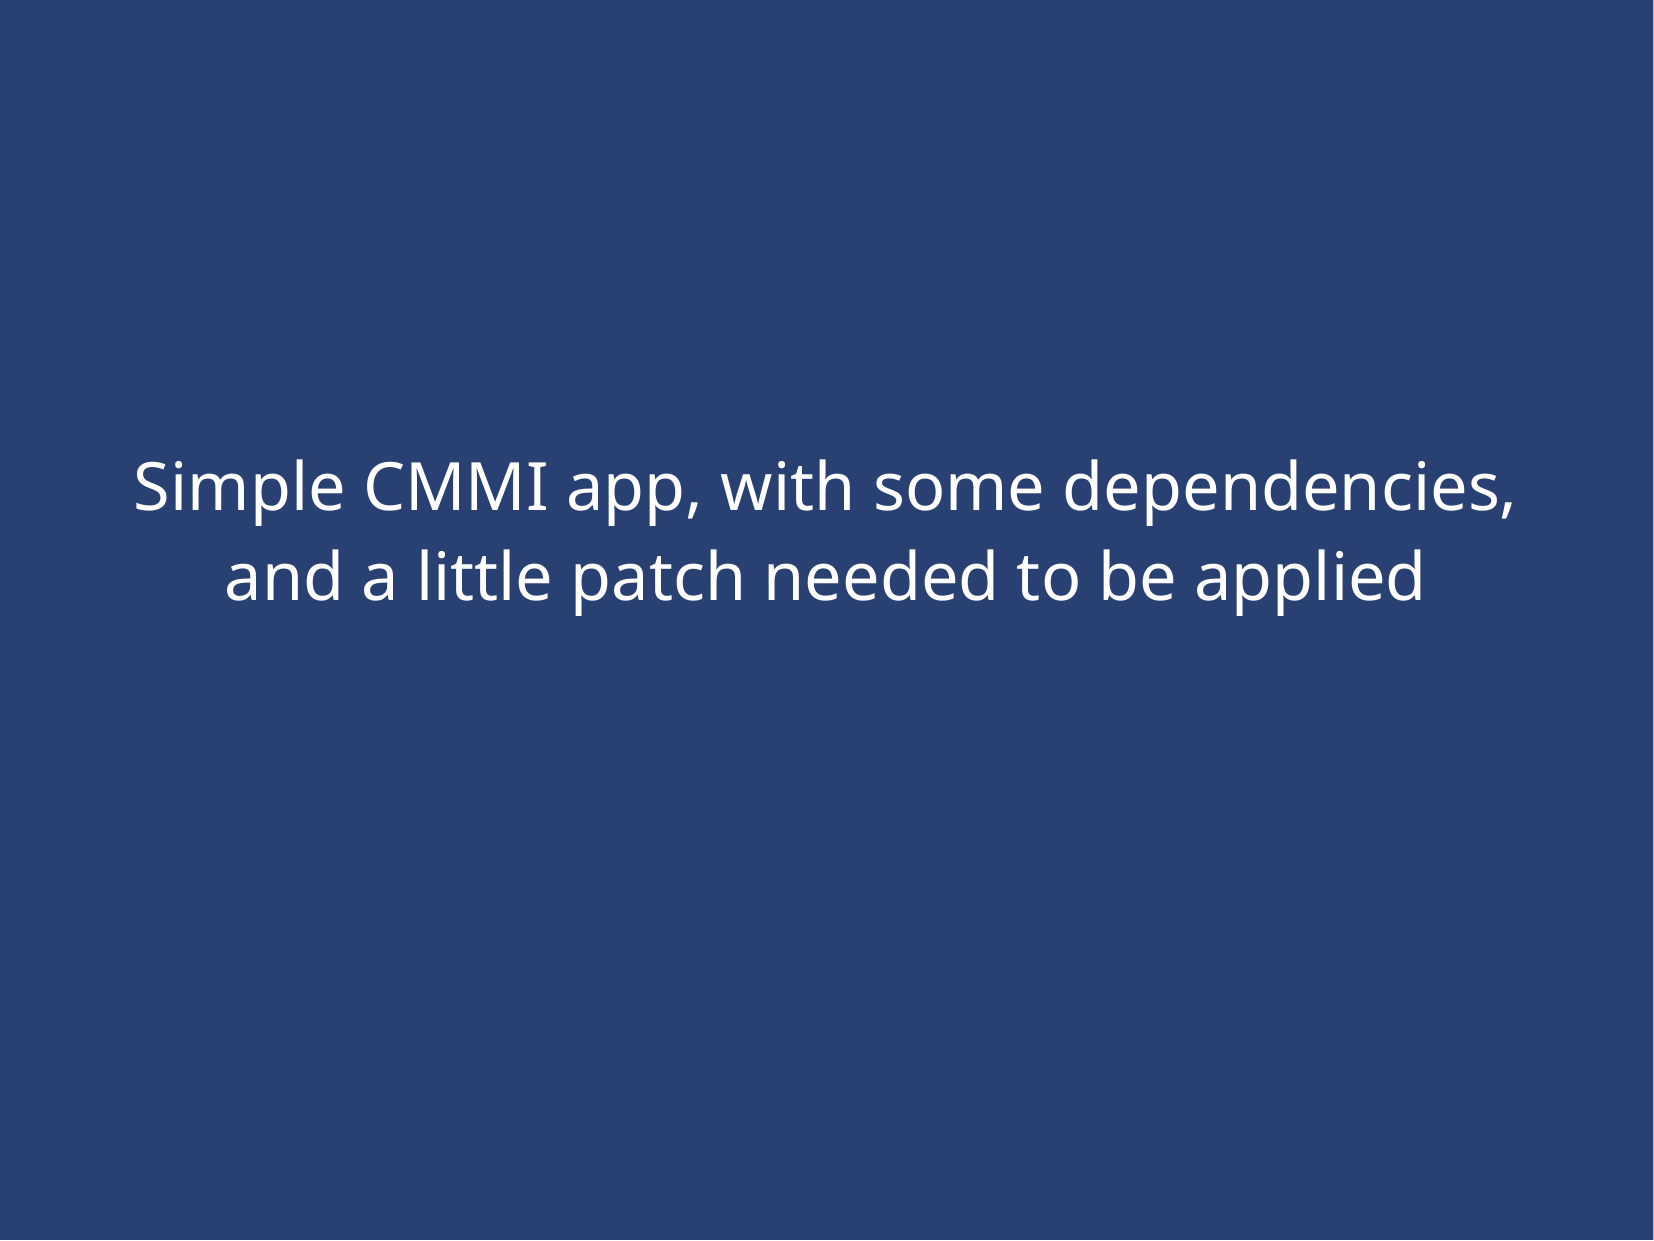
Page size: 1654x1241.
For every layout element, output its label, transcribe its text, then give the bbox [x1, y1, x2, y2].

subtitle Simple CMMI app, with some dependencies, and a little patch needed to be applied [82, 49, 1571, 1109]
